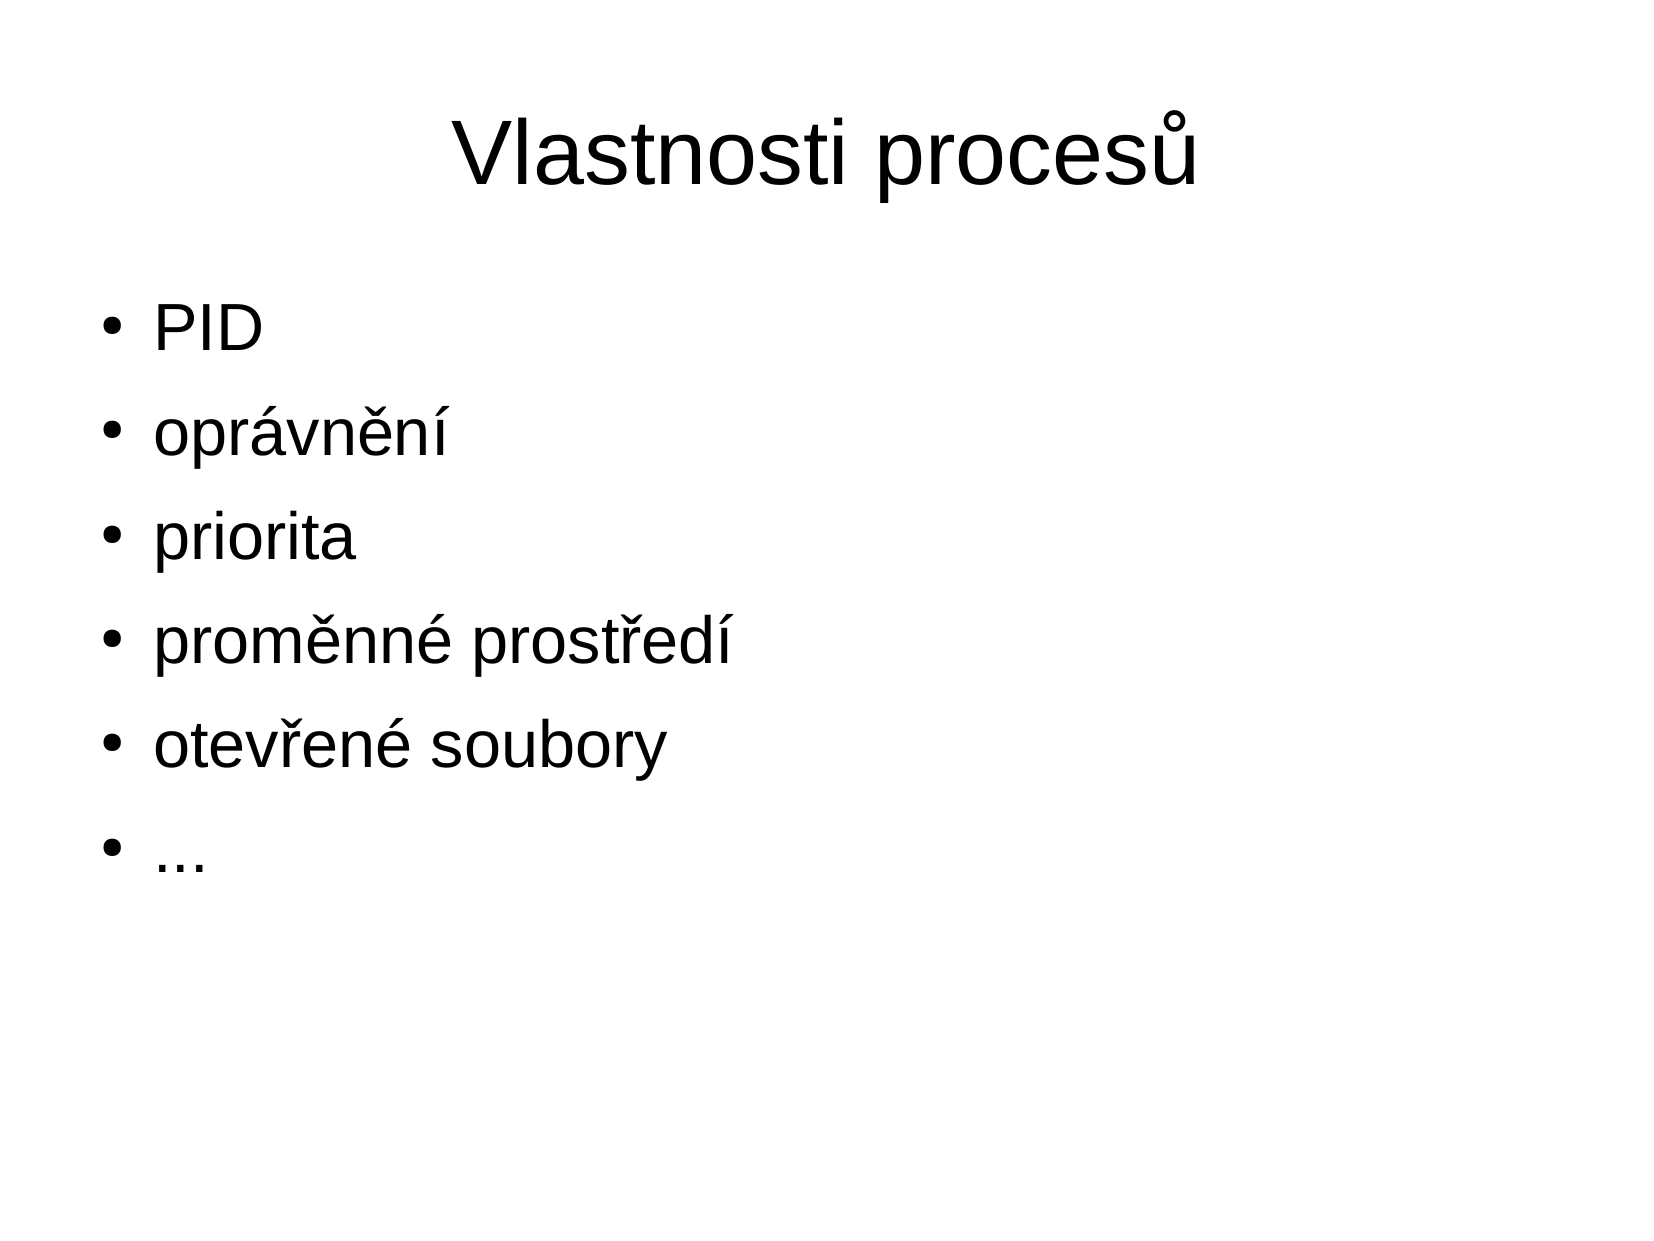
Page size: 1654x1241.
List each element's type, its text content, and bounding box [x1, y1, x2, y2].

list PID oprávnění priorita proměnné prostředí otevřené soubory ... [82, 290, 1571, 1010]
title Vlastnosti procesů [82, 49, 1571, 257]
